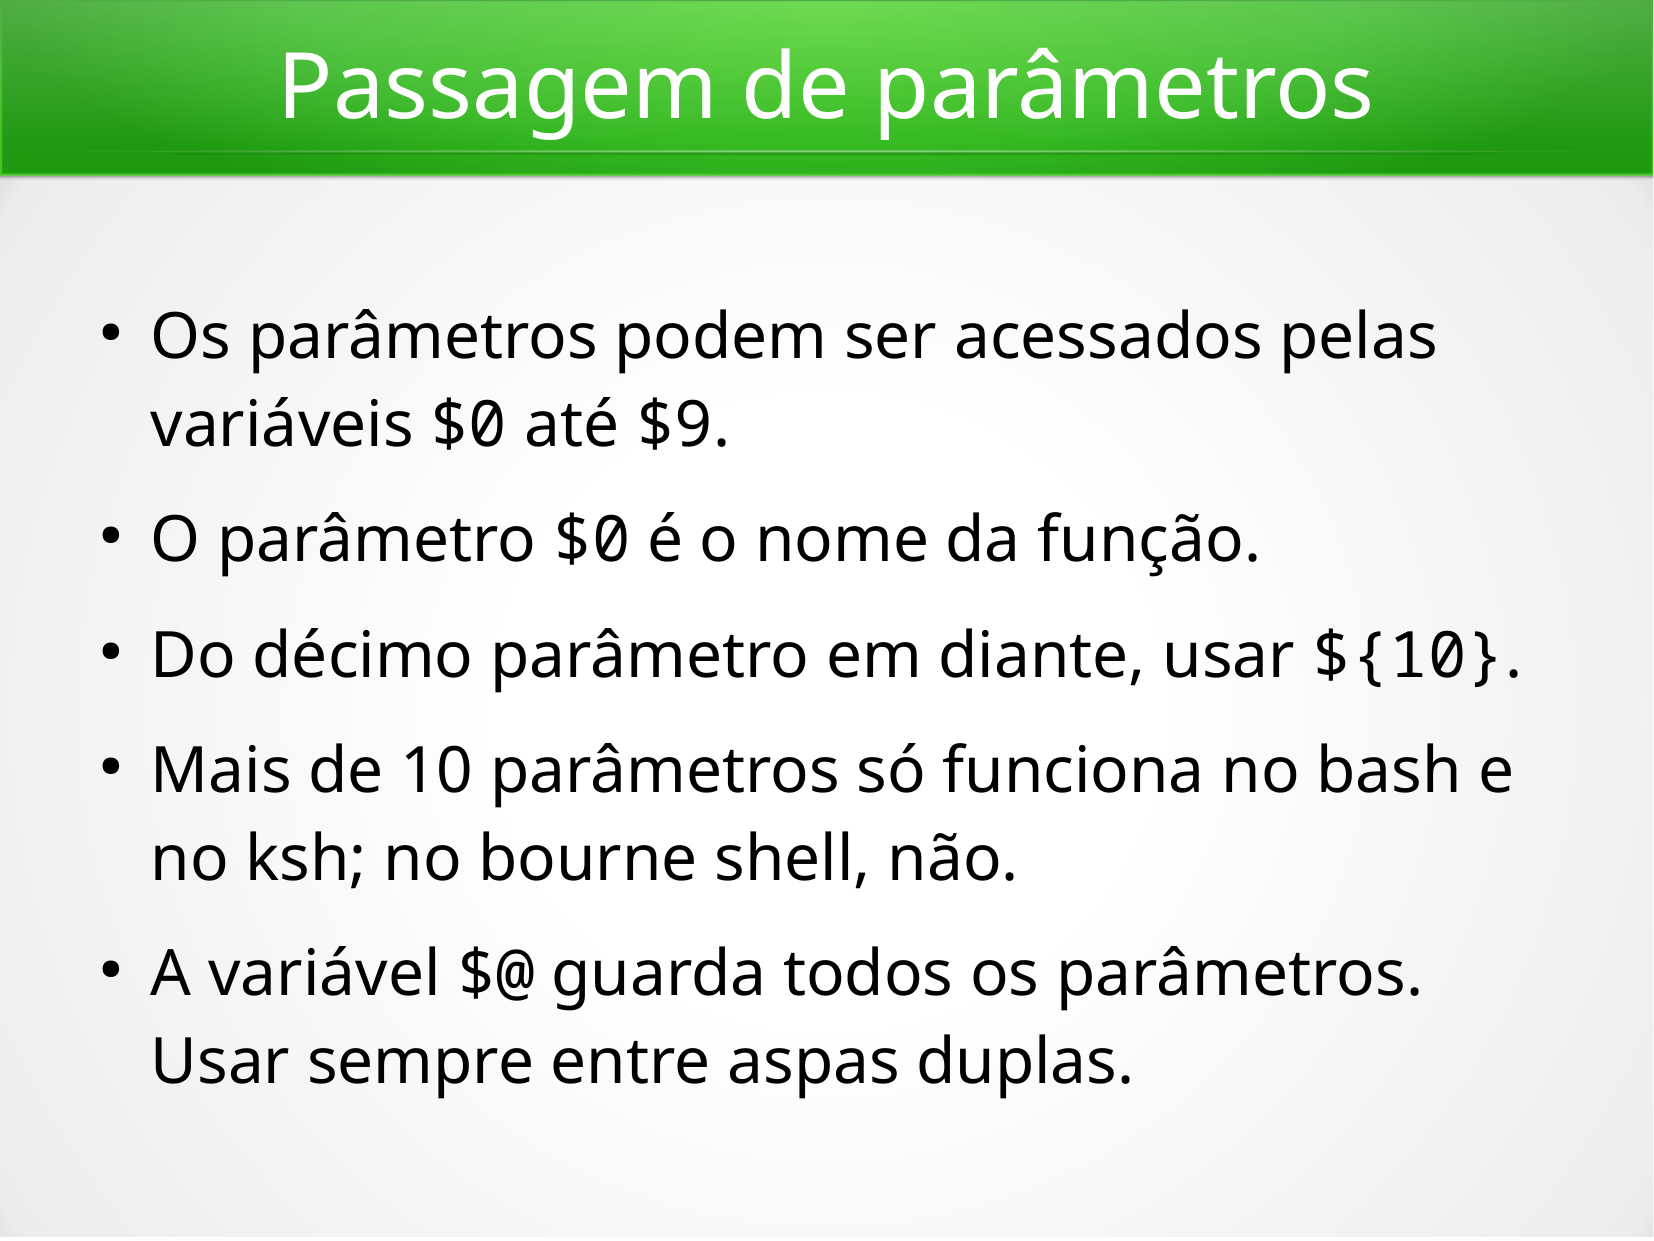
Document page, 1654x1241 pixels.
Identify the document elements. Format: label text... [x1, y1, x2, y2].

picture [0, 0, 1654, 1237]
title Passagem de parâmetros [82, 11, 1571, 154]
list Os parâmetros podem ser acessados pelas variáveis $0 até $9. O parâmetro $0 é o nome da função. Do décimo parâmetro em diante, usar ${10}. Mais de 10 parâmetros só funciona no bash e no ksh; no bourne shell, não. A variável $@ guarda todos os parâmetros. Usar sempre entre aspas duplas. [82, 290, 1571, 1111]
